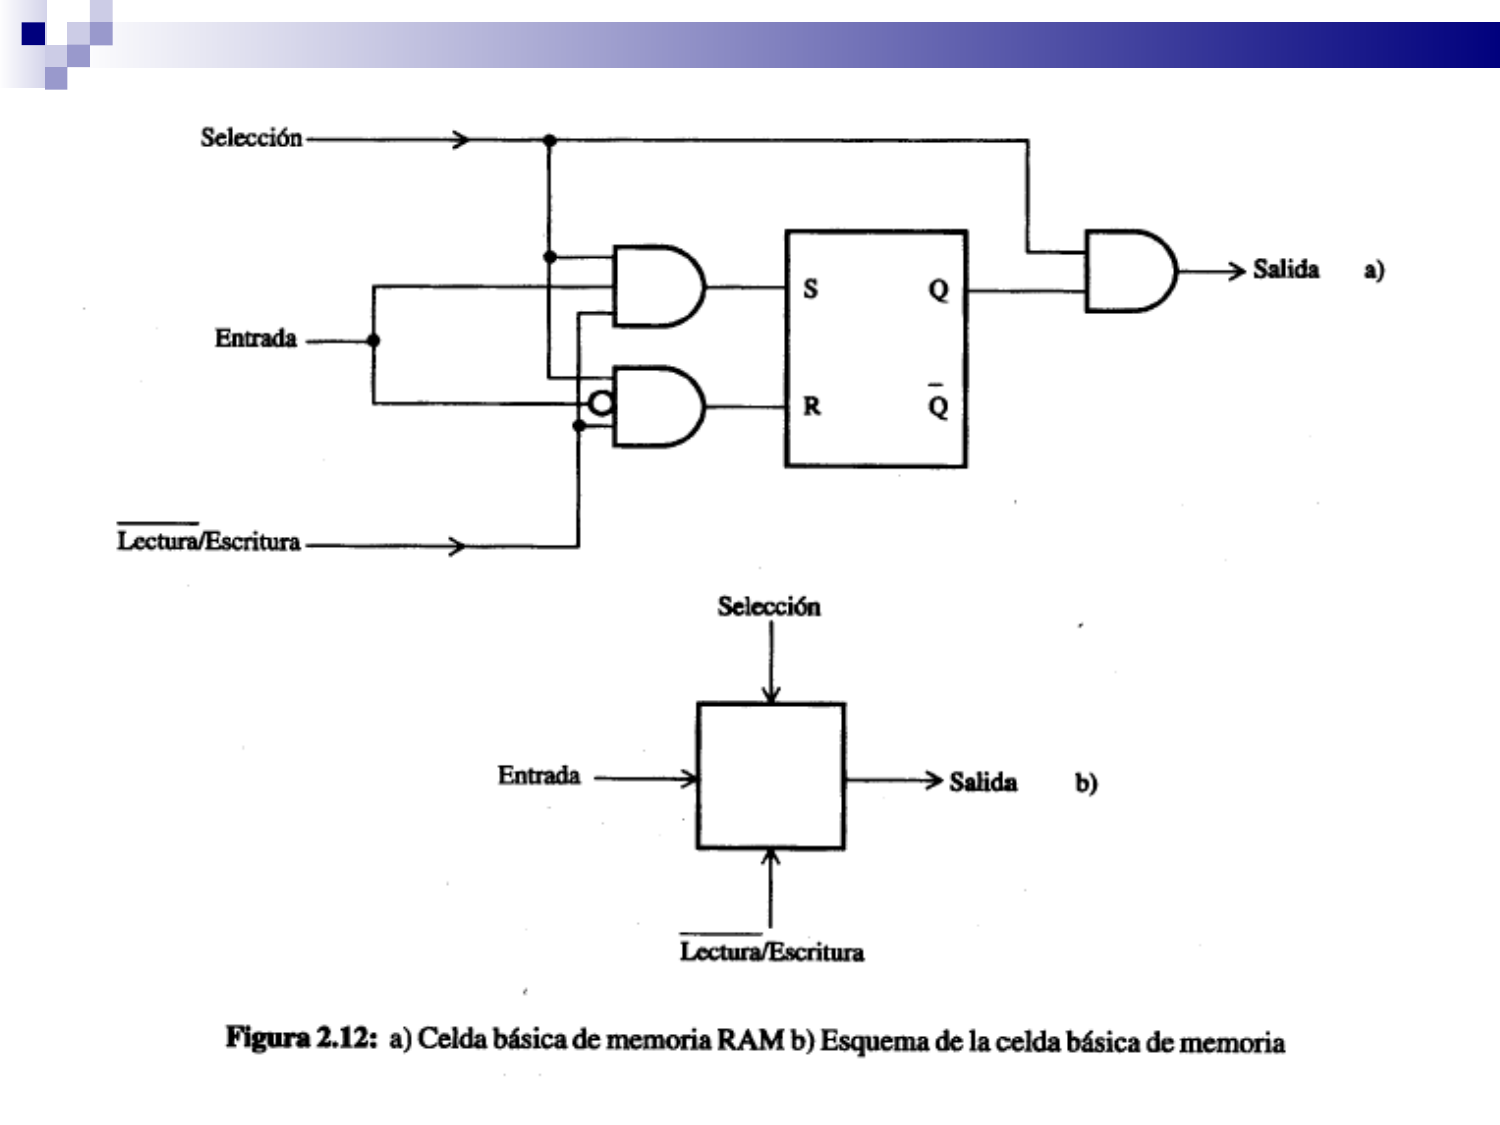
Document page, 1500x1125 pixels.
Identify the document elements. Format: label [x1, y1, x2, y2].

picture [64, 90, 1400, 1094]
